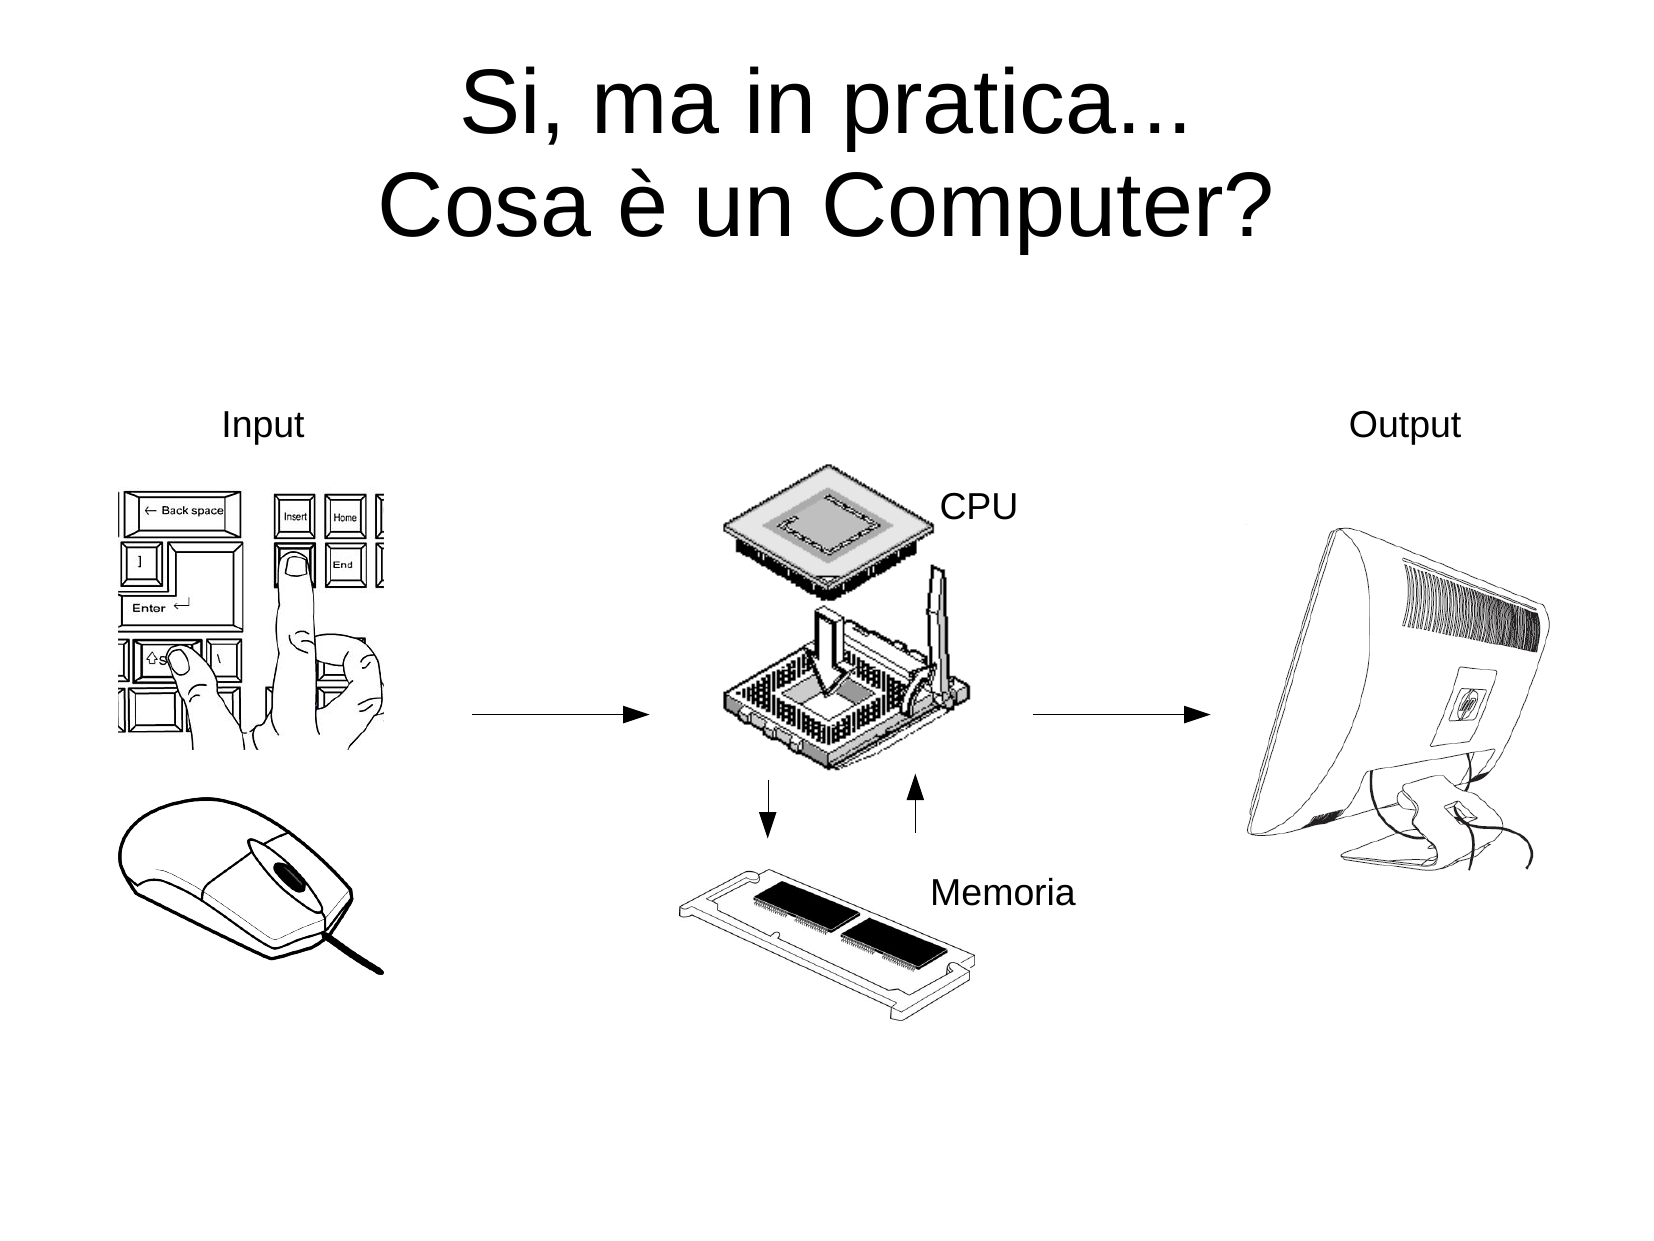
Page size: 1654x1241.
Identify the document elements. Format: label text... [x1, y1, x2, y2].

text_box Output [1334, 395, 1477, 453]
picture [118, 797, 384, 975]
text_box Memoria [915, 864, 1090, 922]
text_box CPU [924, 478, 1034, 536]
picture [118, 487, 384, 751]
picture [679, 862, 975, 1021]
picture [1243, 522, 1554, 875]
title Si, ma in pratica... Cosa è un Computer? [82, 50, 1571, 256]
text_box Input [206, 395, 320, 453]
picture [708, 449, 986, 786]
